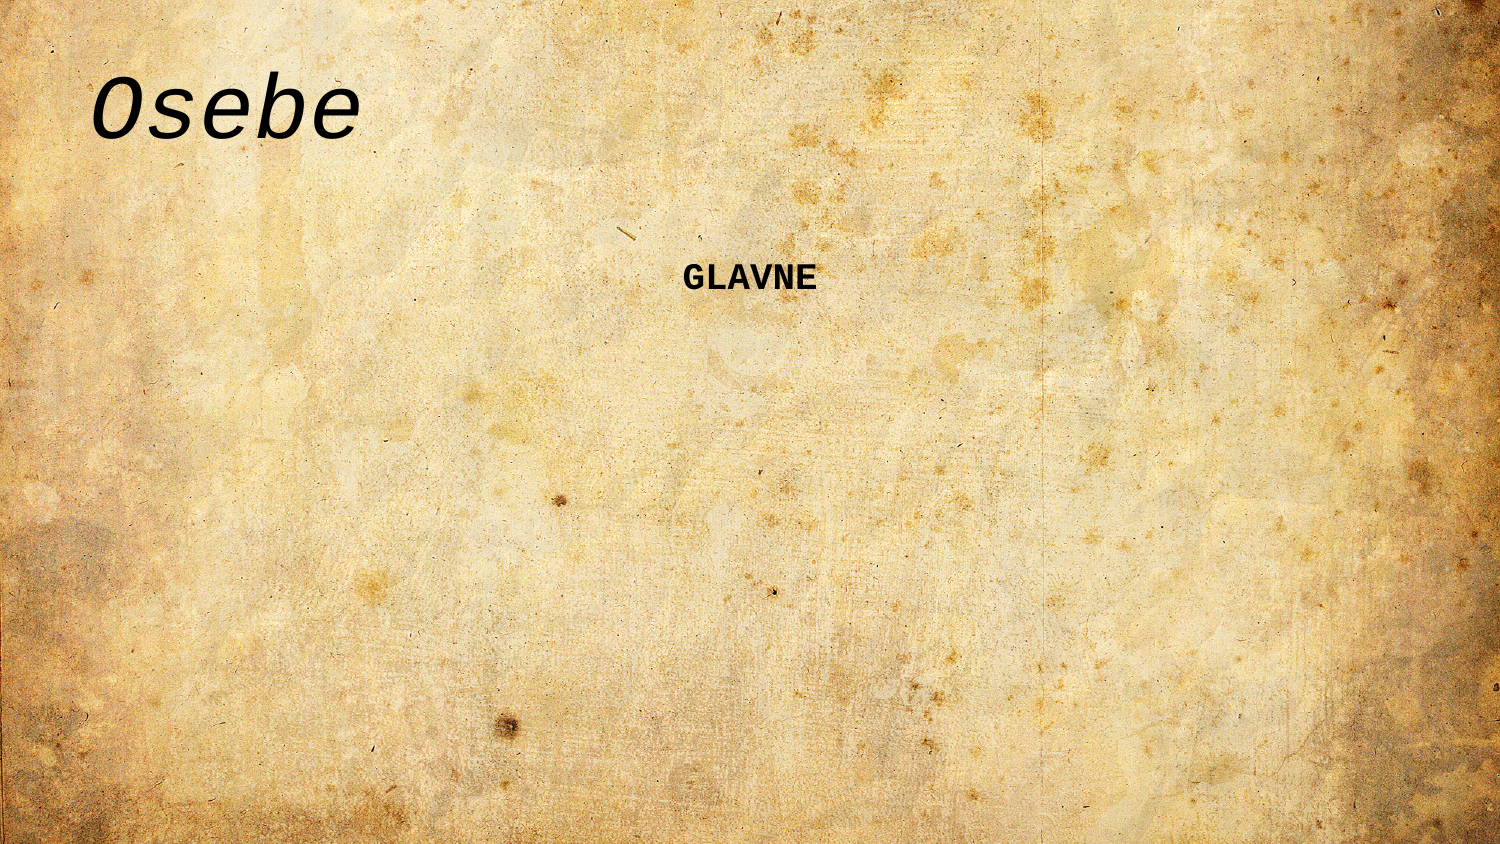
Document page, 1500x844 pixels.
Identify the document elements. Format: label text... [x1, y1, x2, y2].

text_box GLAVNE [0, 244, 1500, 350]
picture [0, 0, 1500, 244]
picture [0, 350, 1500, 844]
